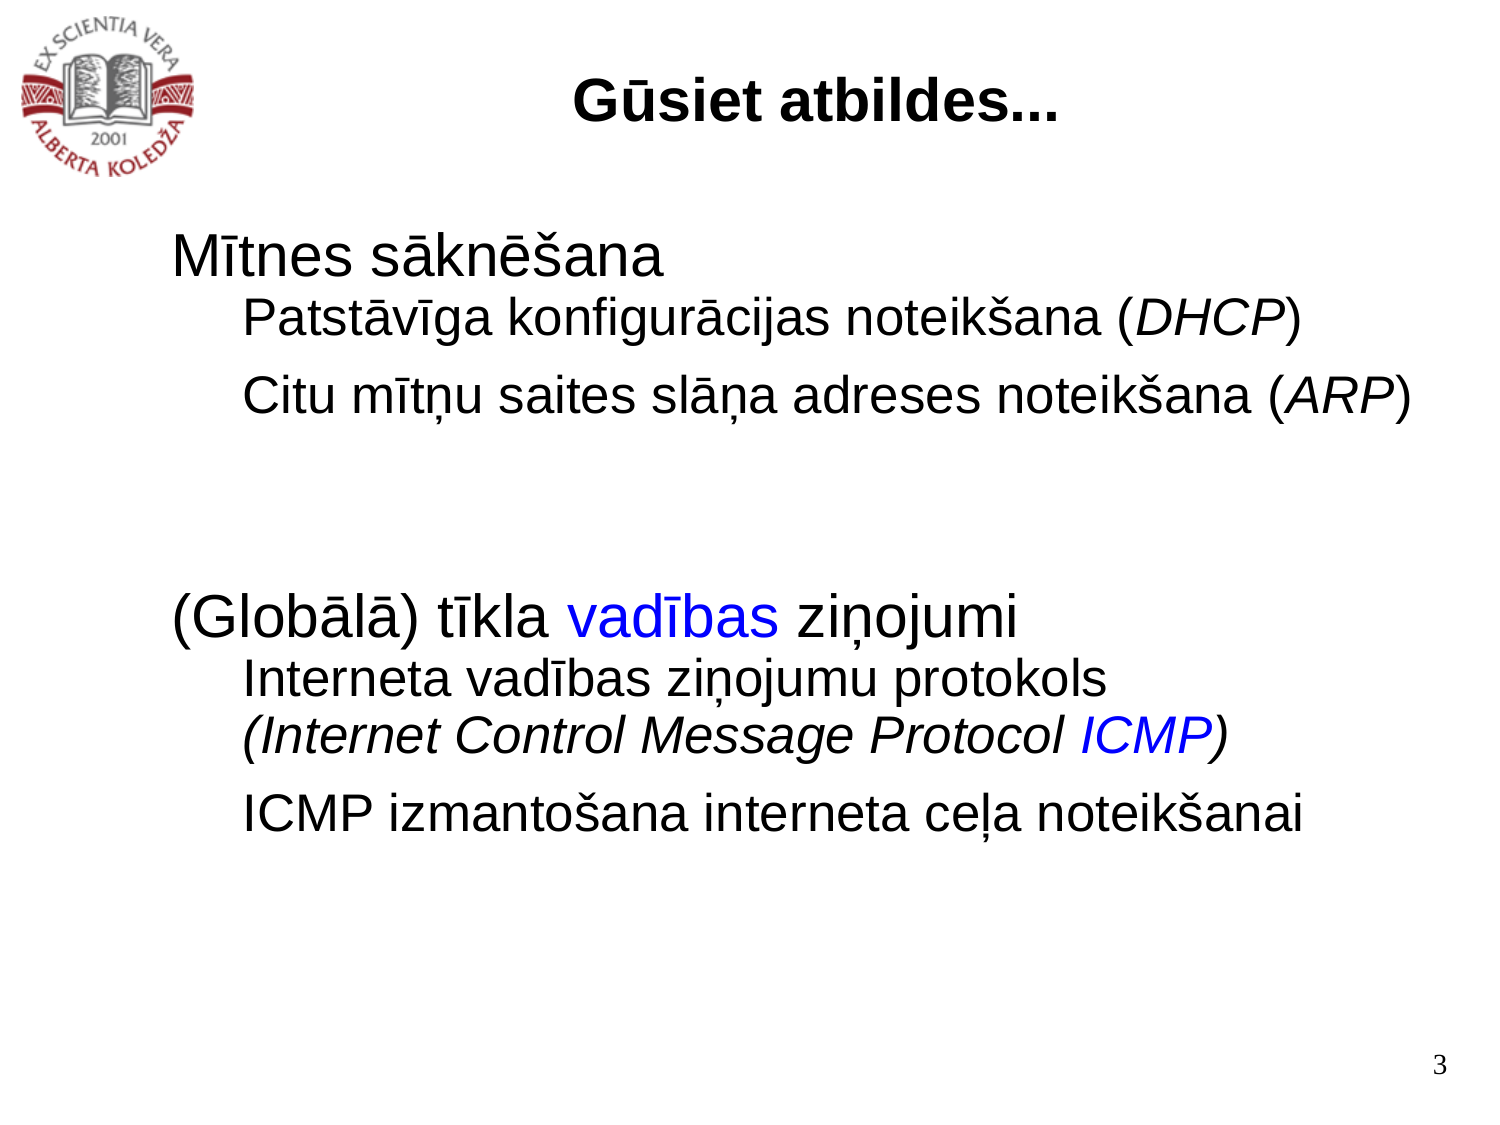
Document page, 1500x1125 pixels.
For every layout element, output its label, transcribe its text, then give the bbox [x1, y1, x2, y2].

text_box <skaitlis> [1312, 1037, 1463, 1101]
list Mītnes sāknēšana Patstāvīga konfigurācijas noteikšana (DHCP) Citu mītņu saites slāņa adreses noteikšana (ARP) (Globālā) tīkla vadības ziņojumi Interneta vadības ziņojumu protokols (Internet Control Message Protocol ICMP) ICMP izmantošana interneta ceļa noteikšanai [85, 216, 1436, 1035]
picture [21, 16, 194, 177]
title Gūsiet atbildes... [187, 44, 1425, 150]
